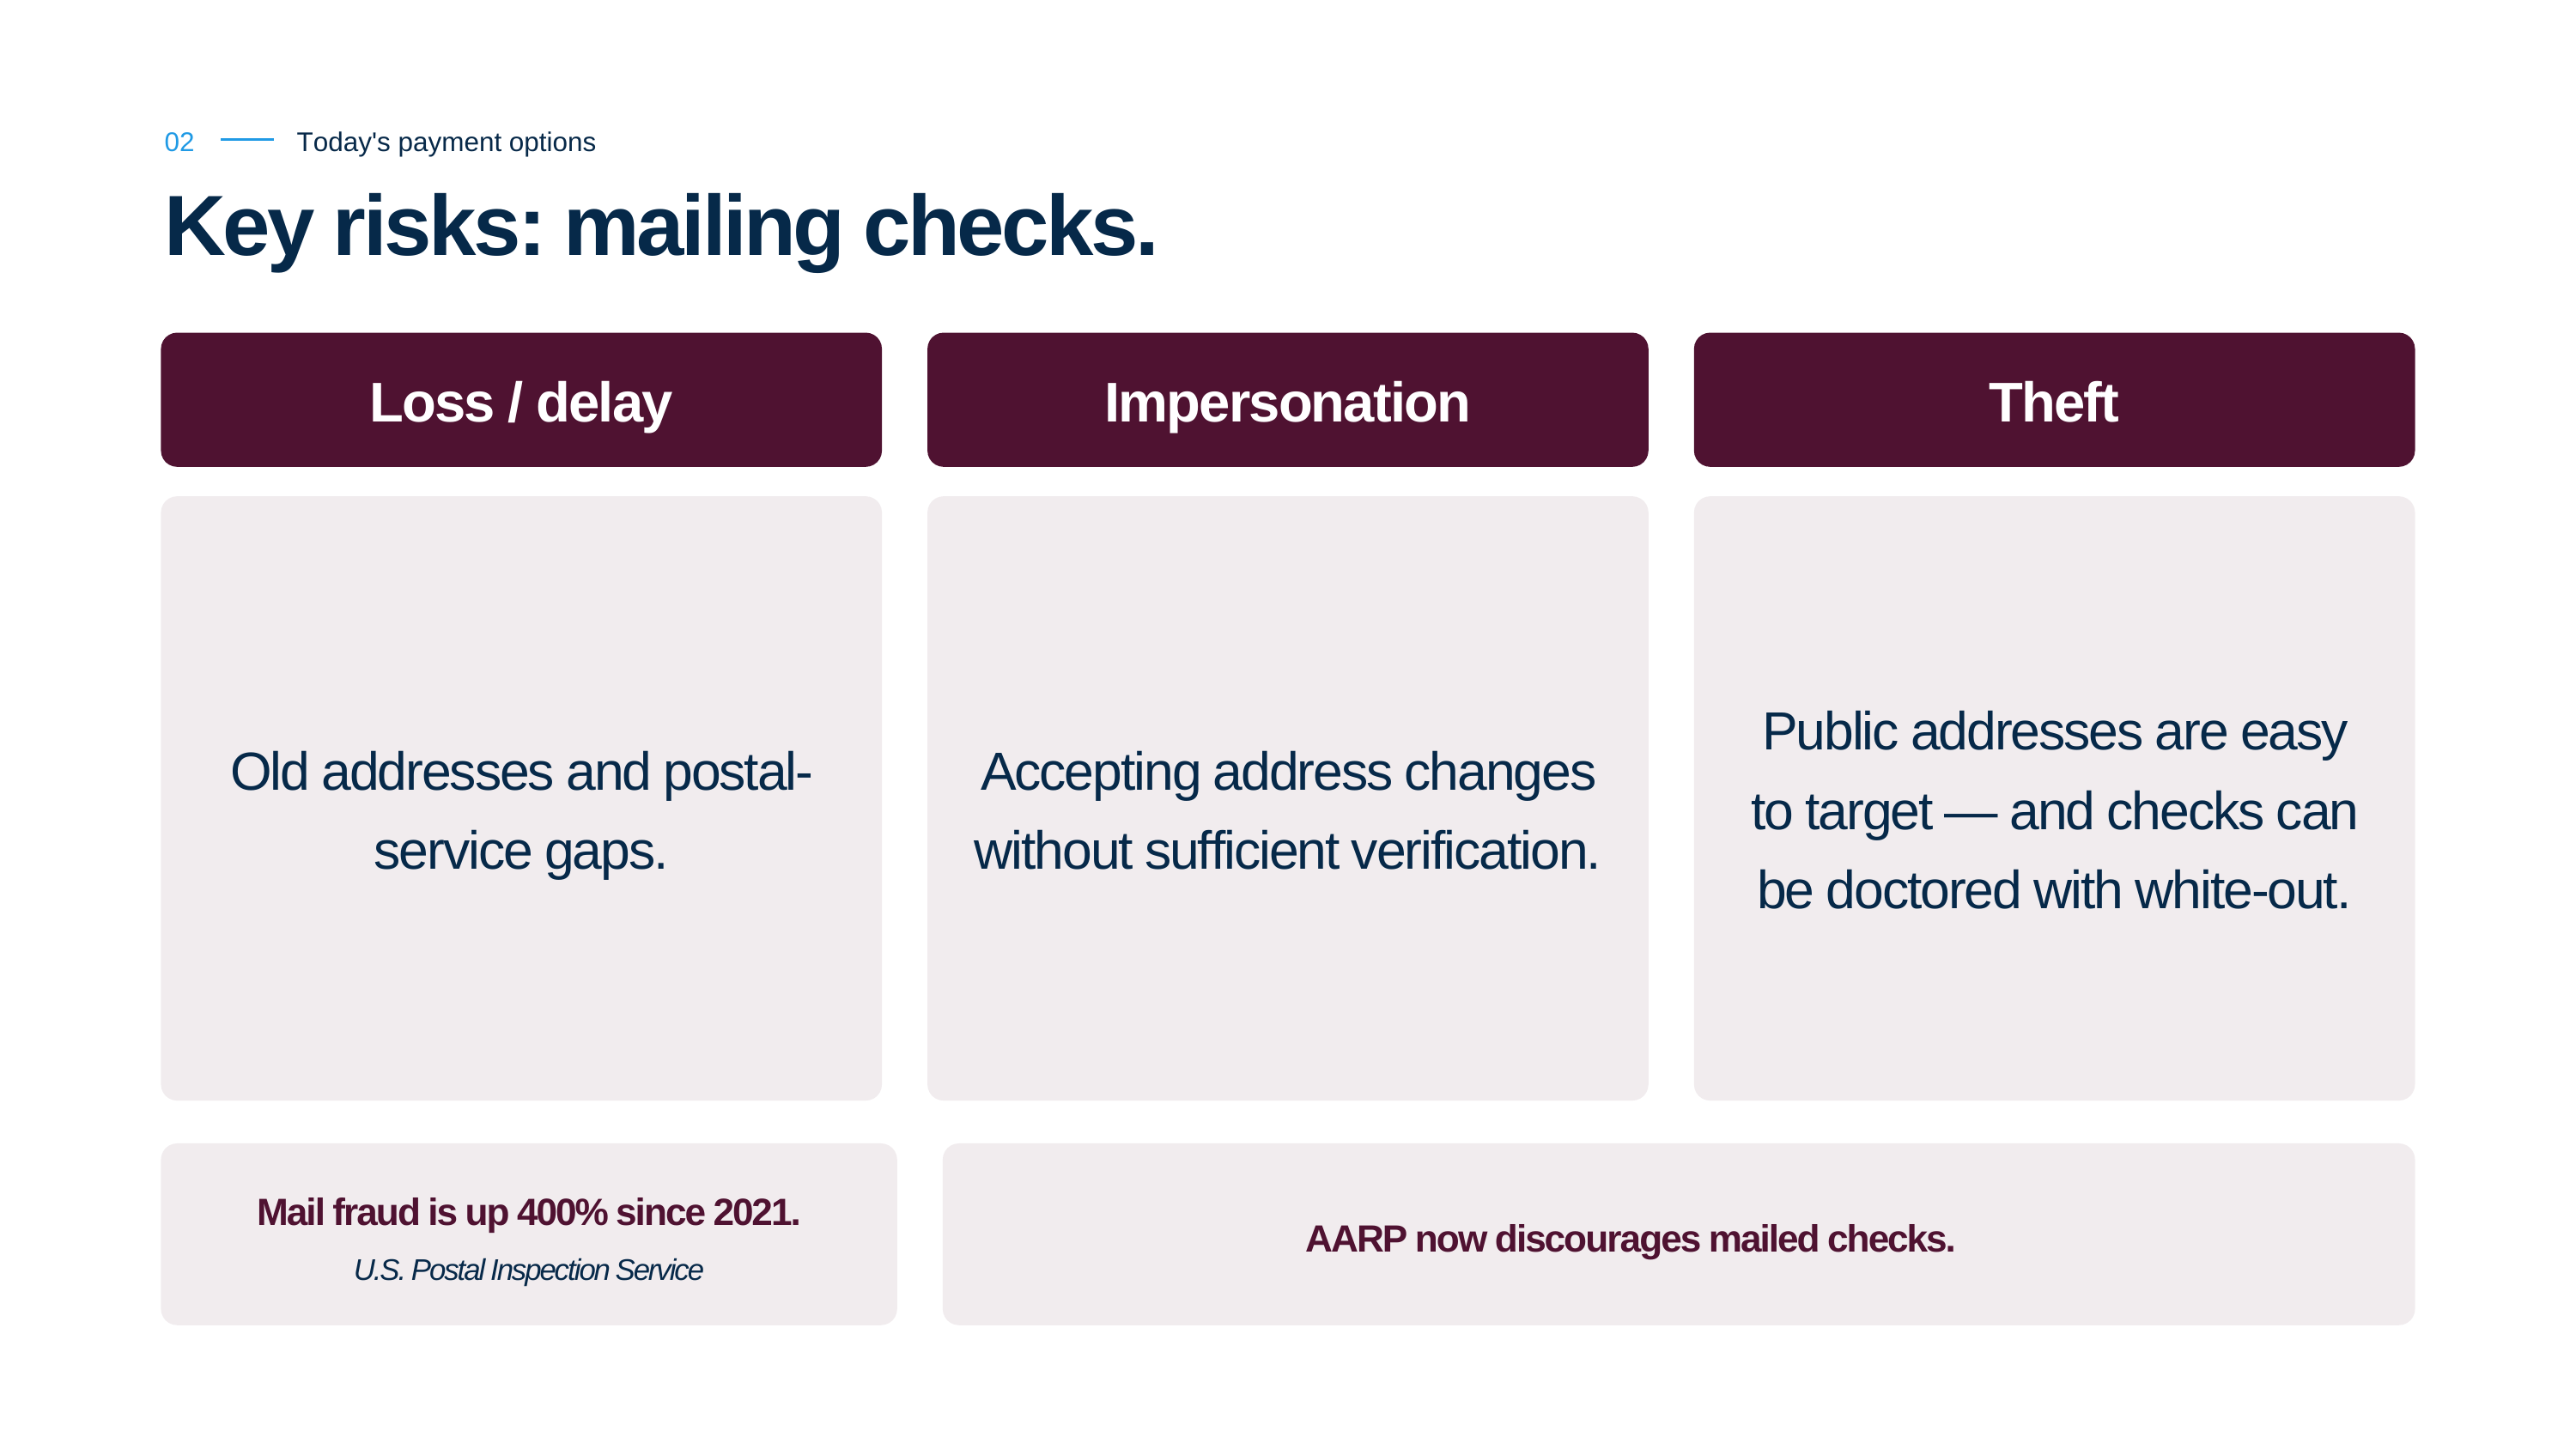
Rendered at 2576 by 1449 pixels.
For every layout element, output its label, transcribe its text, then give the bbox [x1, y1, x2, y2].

text_box Key risks: mailing checks. [161, 174, 2227, 280]
text_box [1693, 332, 2415, 467]
text_box [161, 1143, 897, 1325]
text_box [161, 496, 883, 1101]
text_box [942, 1143, 2415, 1325]
text_box Old addresses and postal-service gaps. [204, 549, 840, 1052]
text_box Impersonation [951, 367, 1625, 438]
text_box AARP now discourages mailed checks. [1301, 1210, 2132, 1264]
text_box Accepting address changes without sufficient verification. [970, 549, 1606, 1052]
text_box [927, 496, 1649, 1101]
text_box Loss / delay [185, 367, 859, 438]
text_box [1693, 496, 2415, 1101]
text_box Mail fraud is up 400% since 2021. [168, 1183, 890, 1238]
text_box Public addresses are easy to target — and checks can be doctored with white-out. [1736, 549, 2372, 1052]
text_box [161, 332, 883, 467]
text_box Today's payment options [293, 123, 708, 161]
text_box U.S. Postal Inspection Service [168, 1243, 890, 1291]
text_box Theft [1717, 367, 2391, 438]
text_box [927, 332, 1649, 467]
text_box 02 [161, 123, 213, 161]
